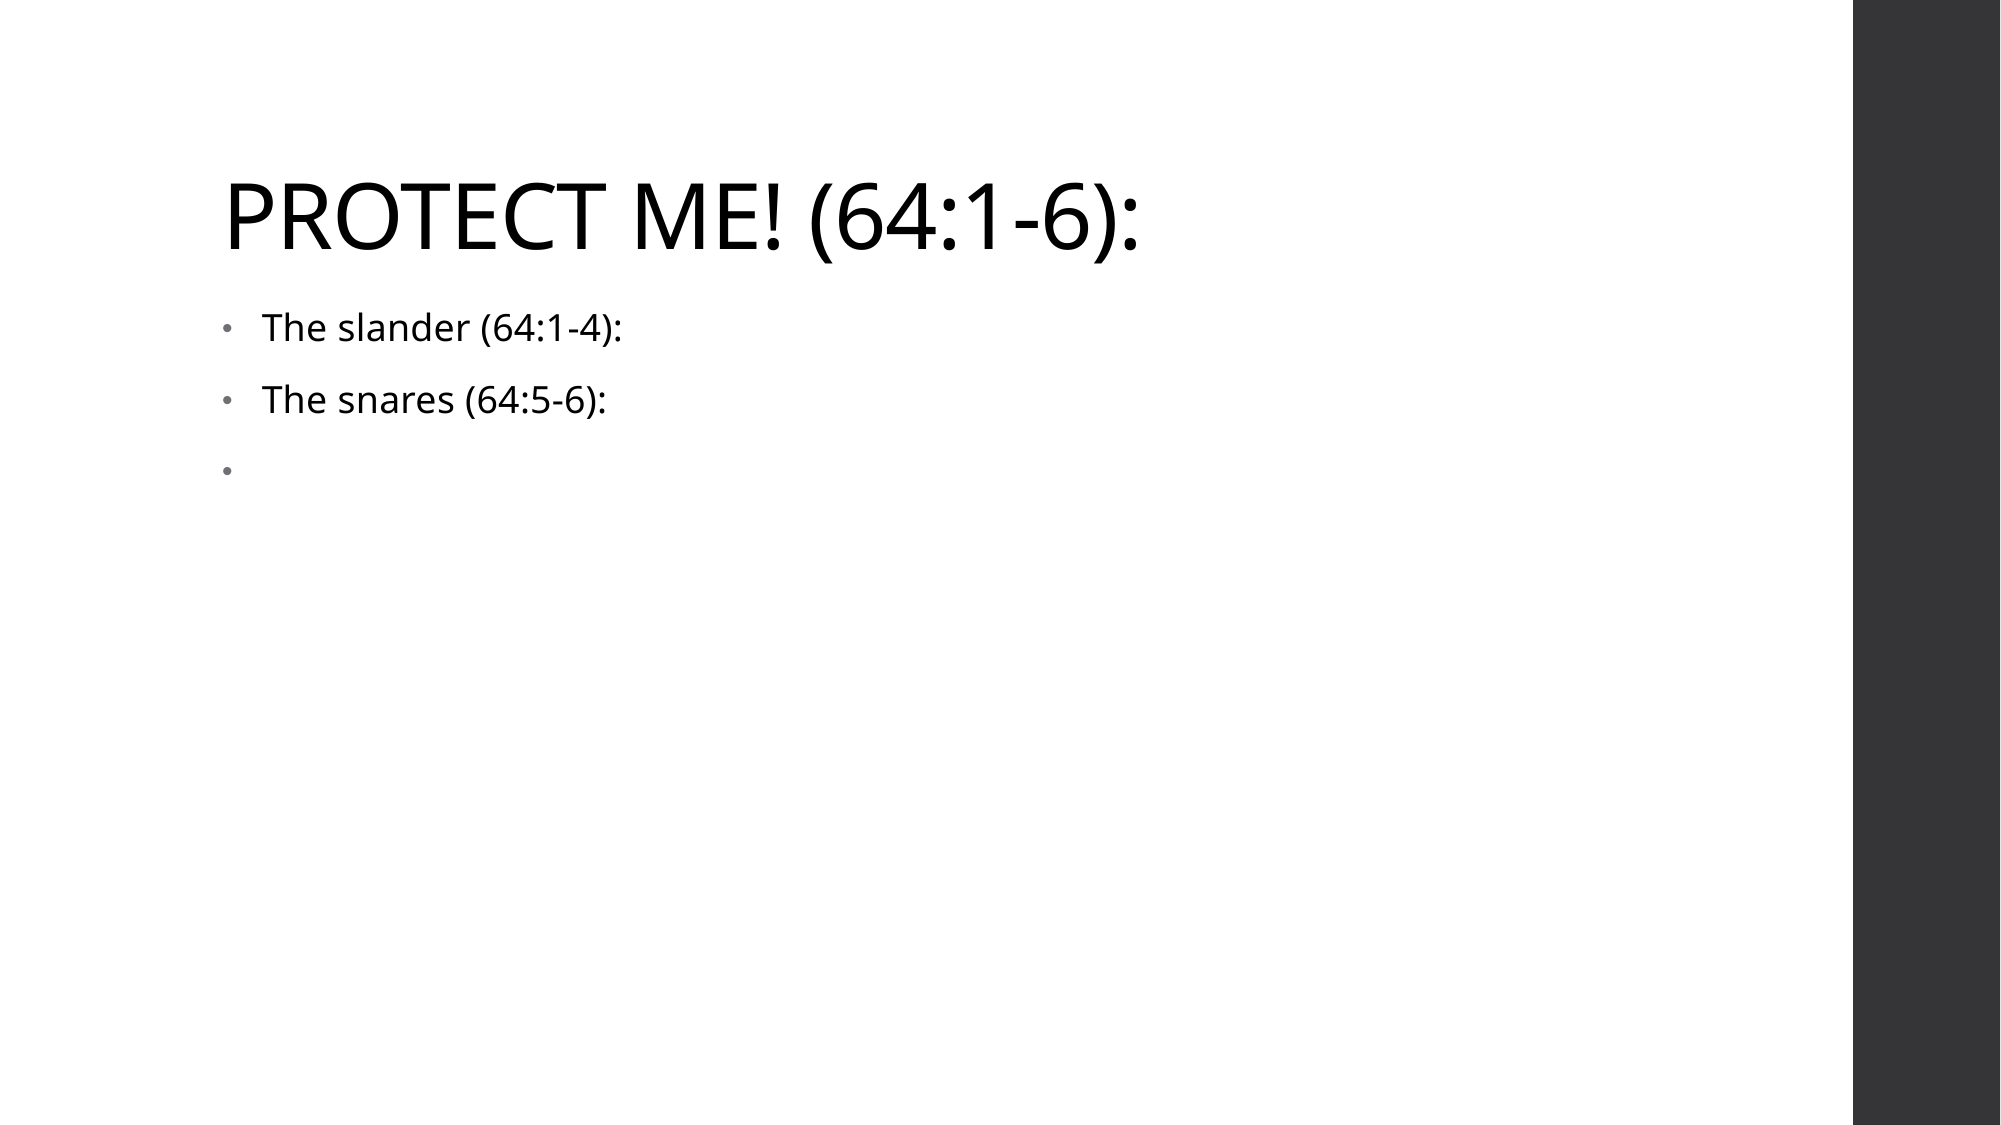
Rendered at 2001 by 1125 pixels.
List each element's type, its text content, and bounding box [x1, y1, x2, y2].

title PROTECT ME! (64:1-6): [206, 60, 1797, 278]
list The slander (64:1-4): The snares (64:5-6): [206, 299, 1617, 1014]
